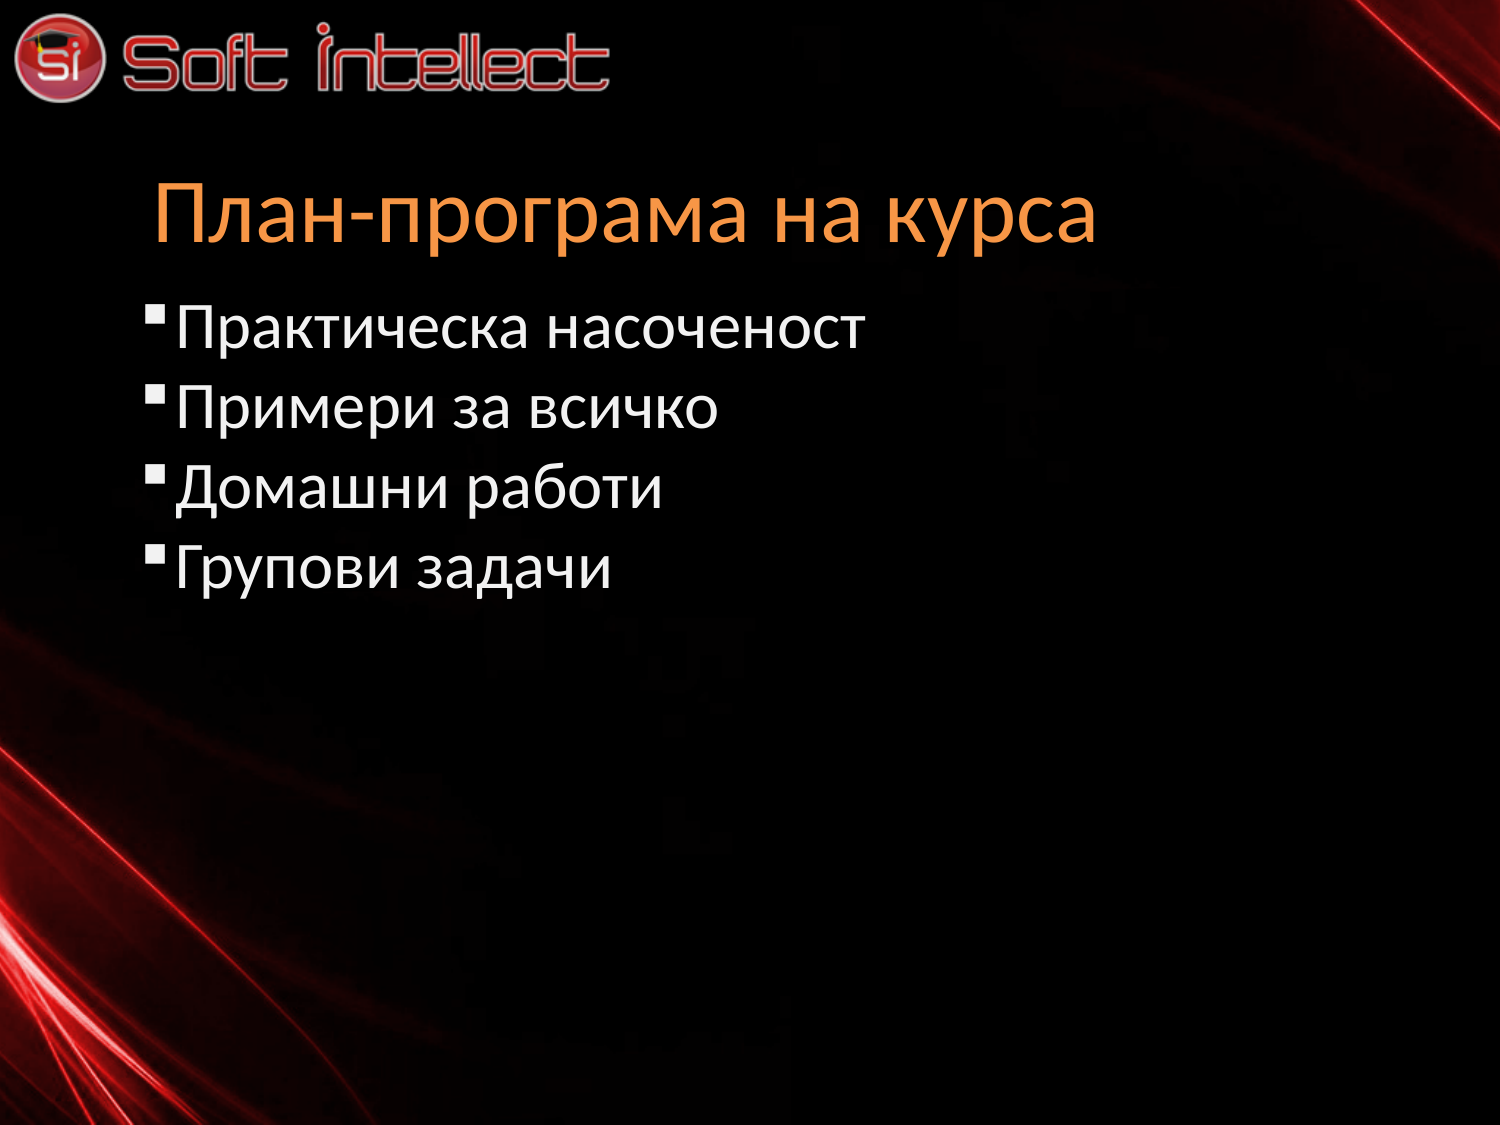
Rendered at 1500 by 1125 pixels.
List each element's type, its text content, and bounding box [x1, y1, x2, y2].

picture [0, 0, 1500, 1125]
text_box План-програма на курса [137, 112, 1488, 300]
text_box Практическа насоченост Примери за всичко Домашни работи Групови задачи [125, 274, 1375, 1018]
